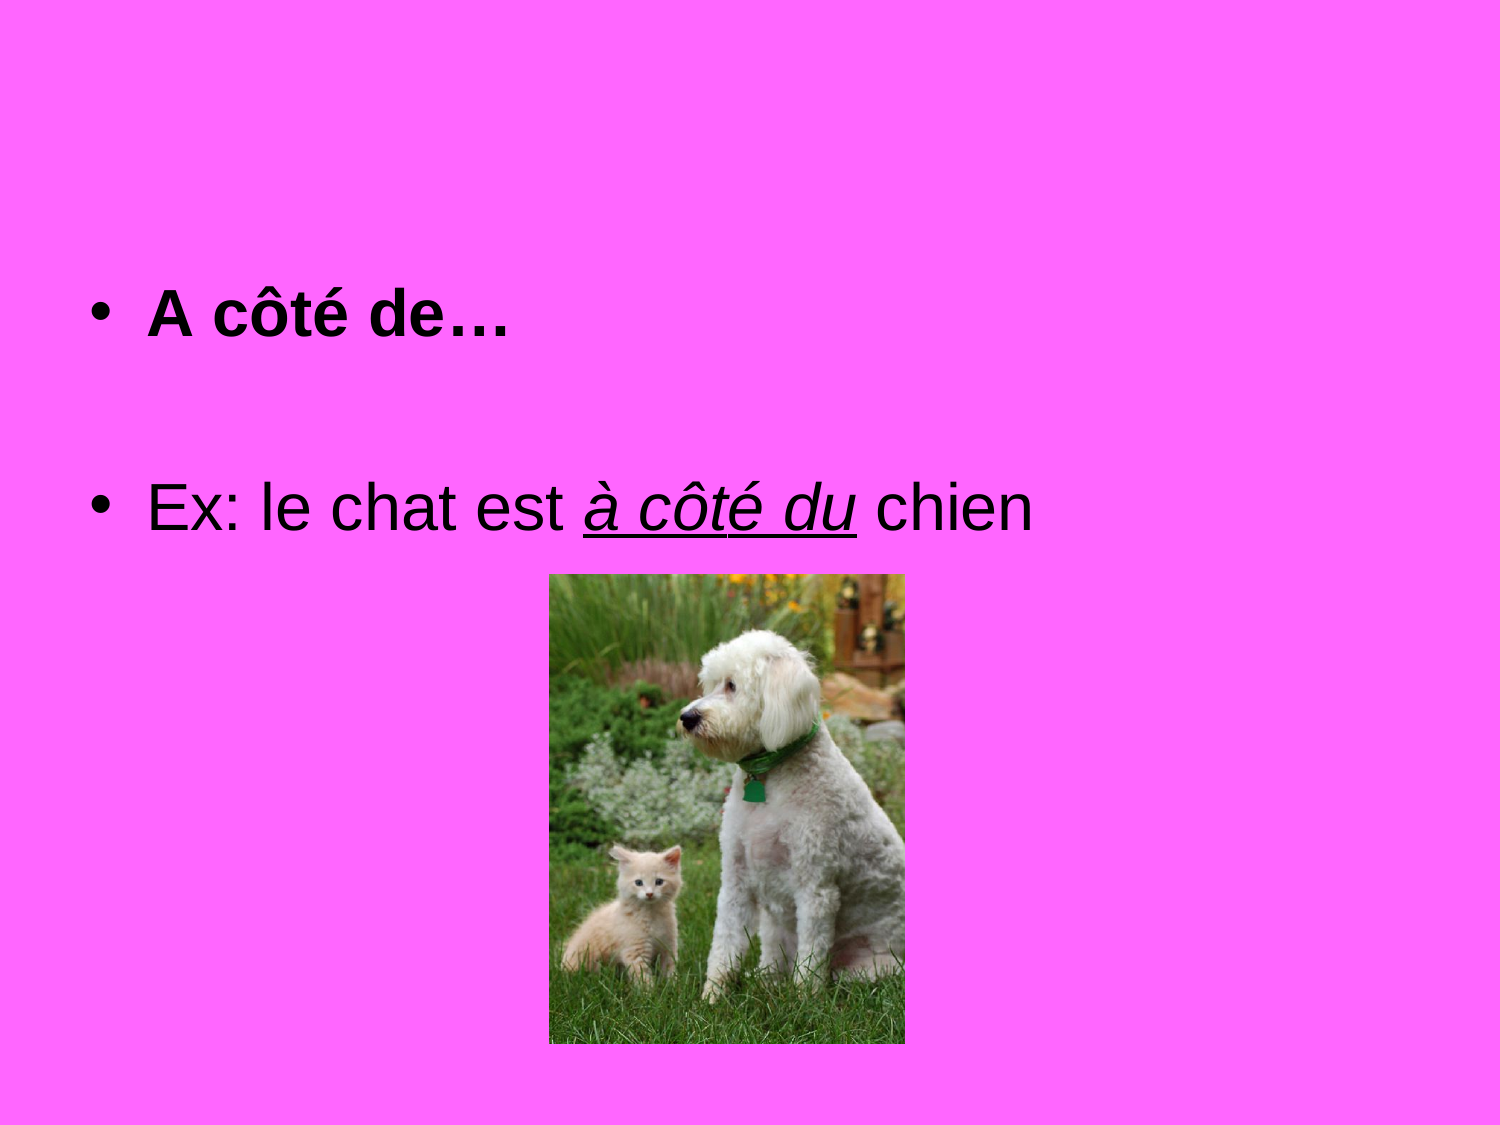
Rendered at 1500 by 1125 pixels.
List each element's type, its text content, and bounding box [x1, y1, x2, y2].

list A côté de… Ex: le chat est à côté du chien [75, 262, 1426, 1006]
picture [549, 574, 905, 1044]
